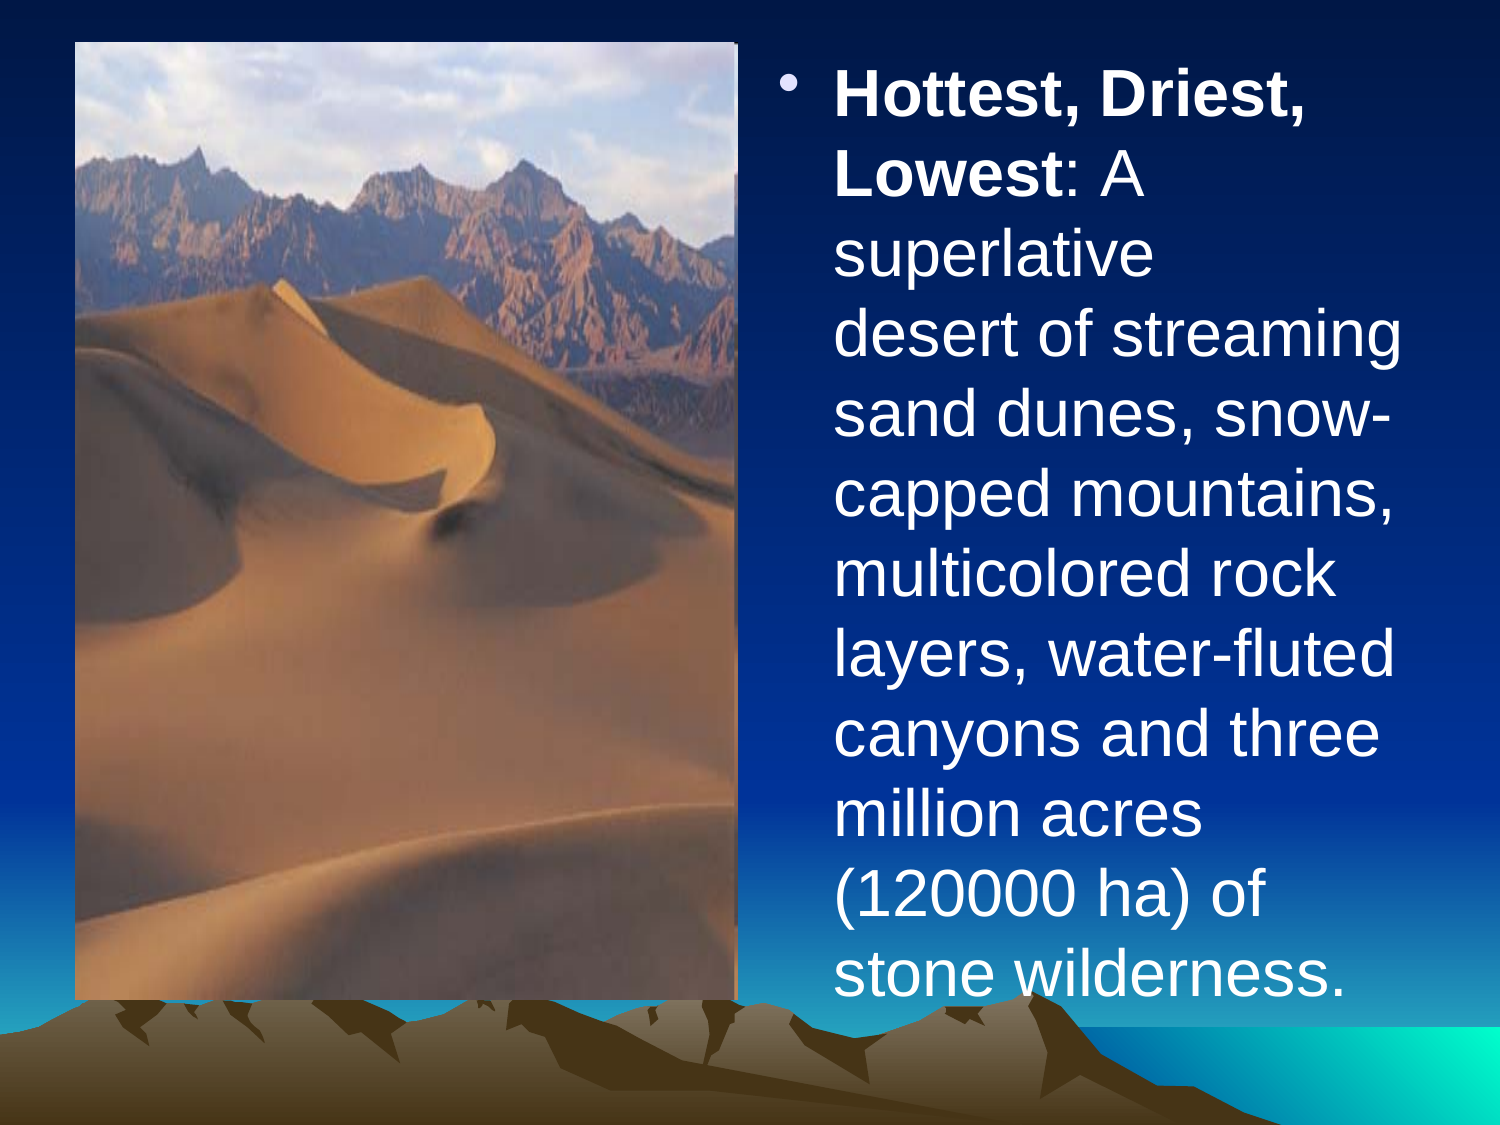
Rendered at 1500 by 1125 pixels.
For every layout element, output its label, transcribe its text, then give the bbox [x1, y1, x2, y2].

list Hottest, Driest, Lowest: A superlative desert of streaming sand dunes, snow-capped mountains, multicolored rock layers, water-fluted canyons and three million acres (120000 ha) of stone wilderness. [762, 42, 1425, 1000]
picture [75, 42, 738, 1000]
